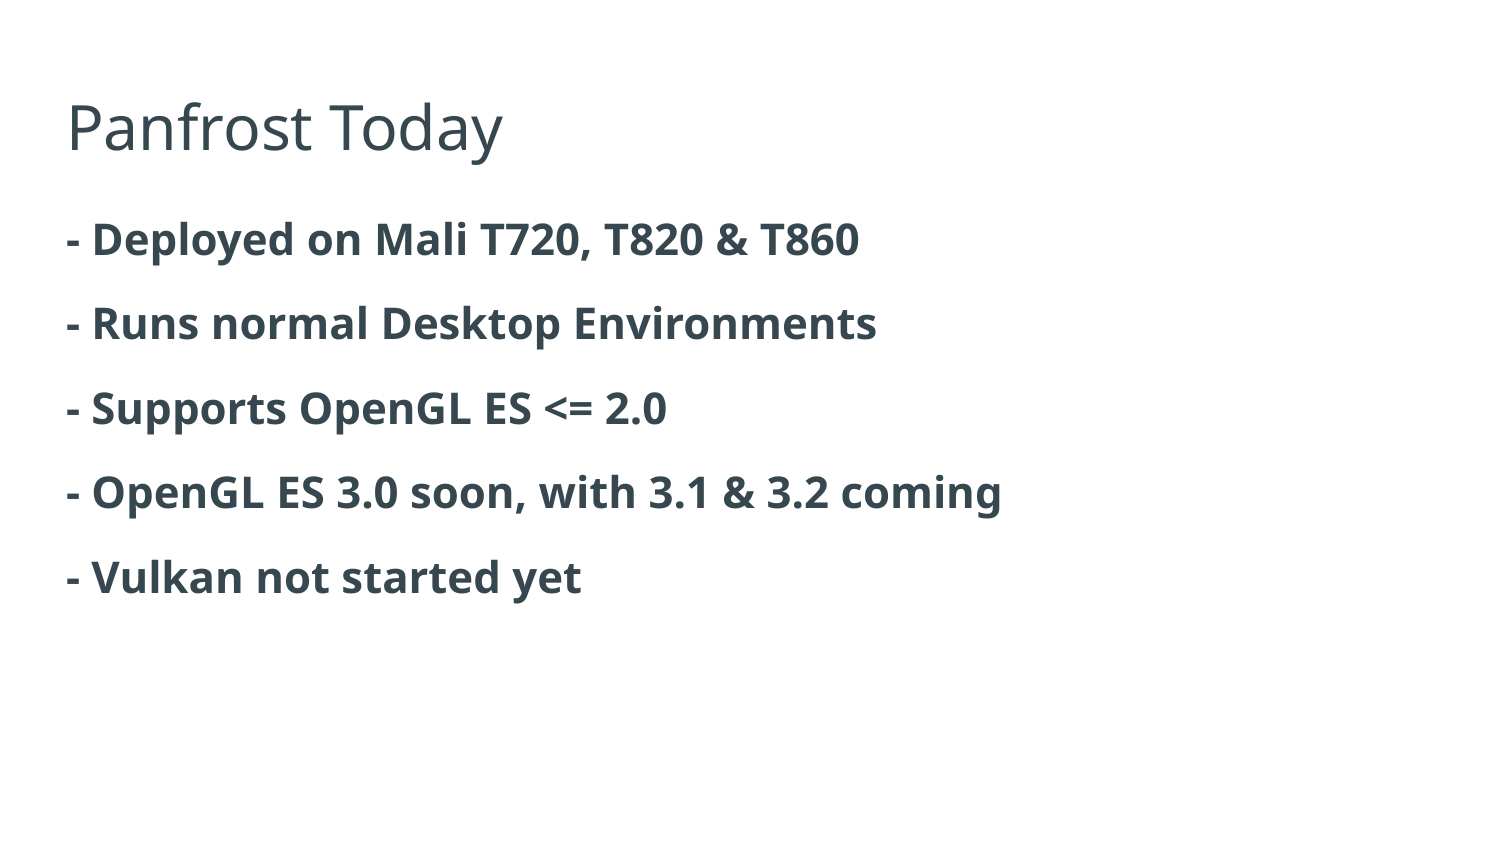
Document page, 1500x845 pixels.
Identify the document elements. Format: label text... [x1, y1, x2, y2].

title Panfrost Today [51, 72, 1449, 167]
list - Deployed on Mali T720, T820 & T860 - Runs normal Desktop Environments - Supports OpenGL ES <= 2.0 - OpenGL ES 3.0 soon, with 3.1 & 3.2 coming - Vulkan not started yet [51, 189, 1216, 750]
